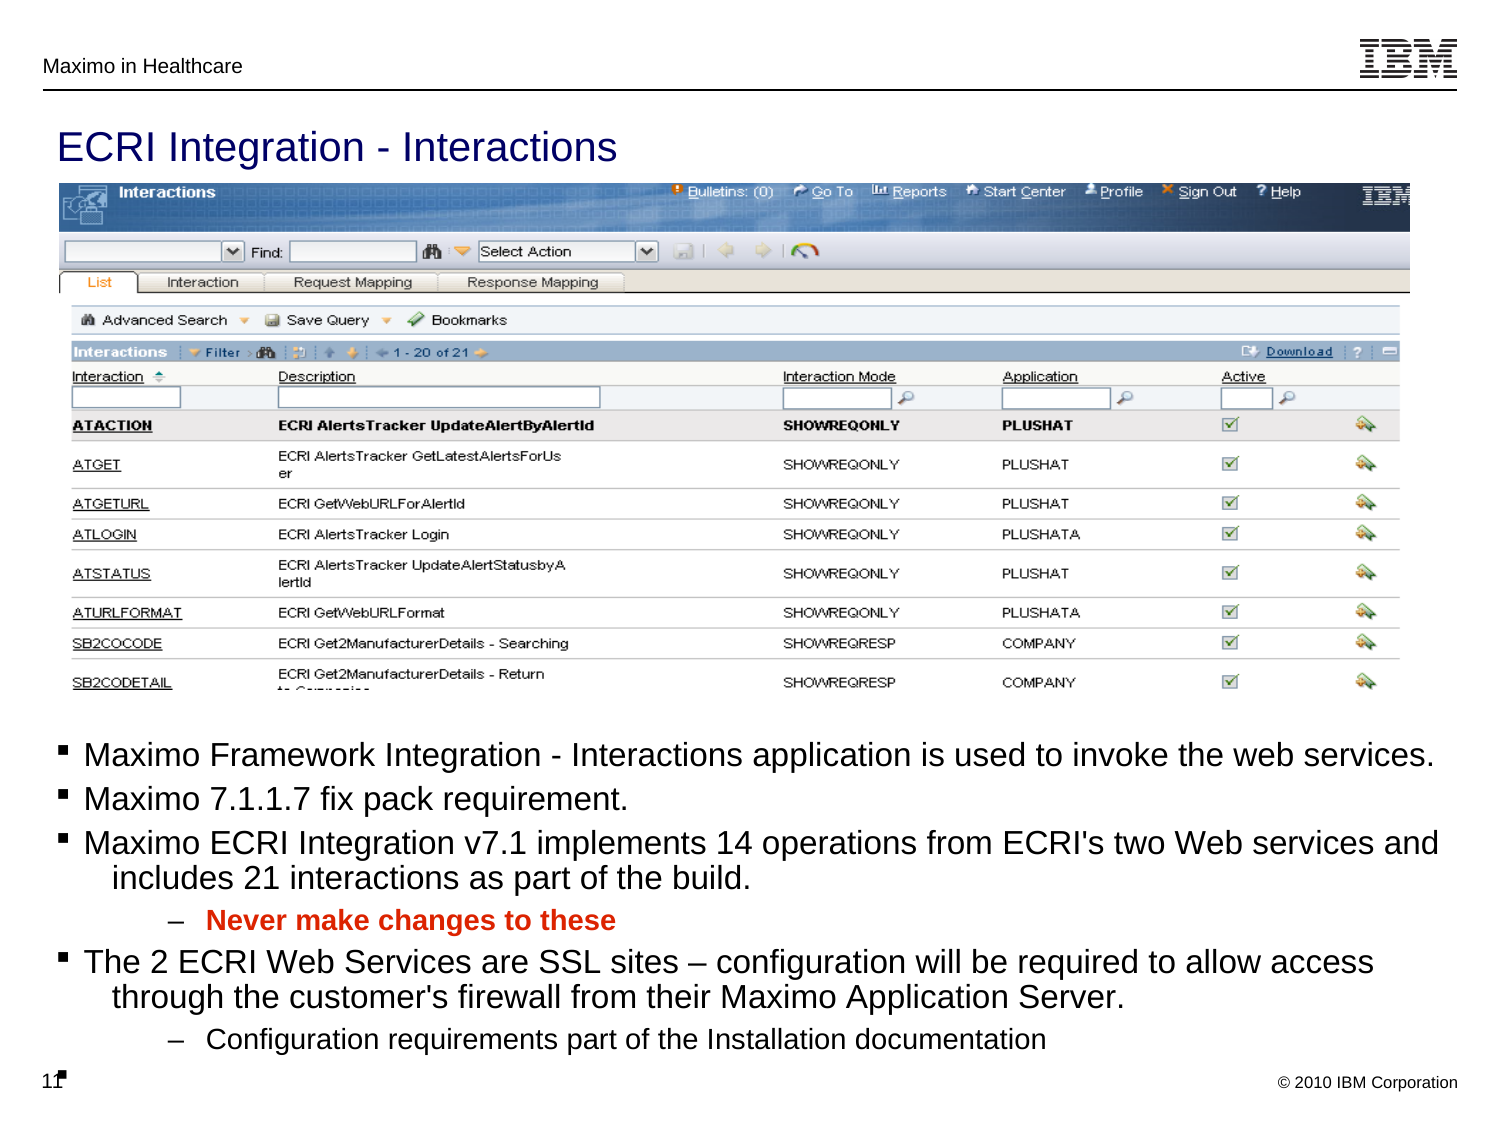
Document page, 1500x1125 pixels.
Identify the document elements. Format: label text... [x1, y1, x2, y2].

title ECRI Integration - Interactions [41, 100, 1480, 191]
picture [1360, 39, 1457, 78]
picture [59, 183, 1410, 690]
list Maximo Framework Integration - Interactions application is used to invoke the web services. Maximo 7.1.1.7 fix pack requirement. Maximo ECRI Integration v7.1 implements 14 operations from ECRI's two Web services and includes 21 interactions as part of the build. Never make changes to these The 2 ECRI Web Services are SSL sites – configuration will be required to allow access through the customer's firewall from their Maximo Application Server. Configuration requirements part of the Installation documentation [55, 738, 1477, 1103]
